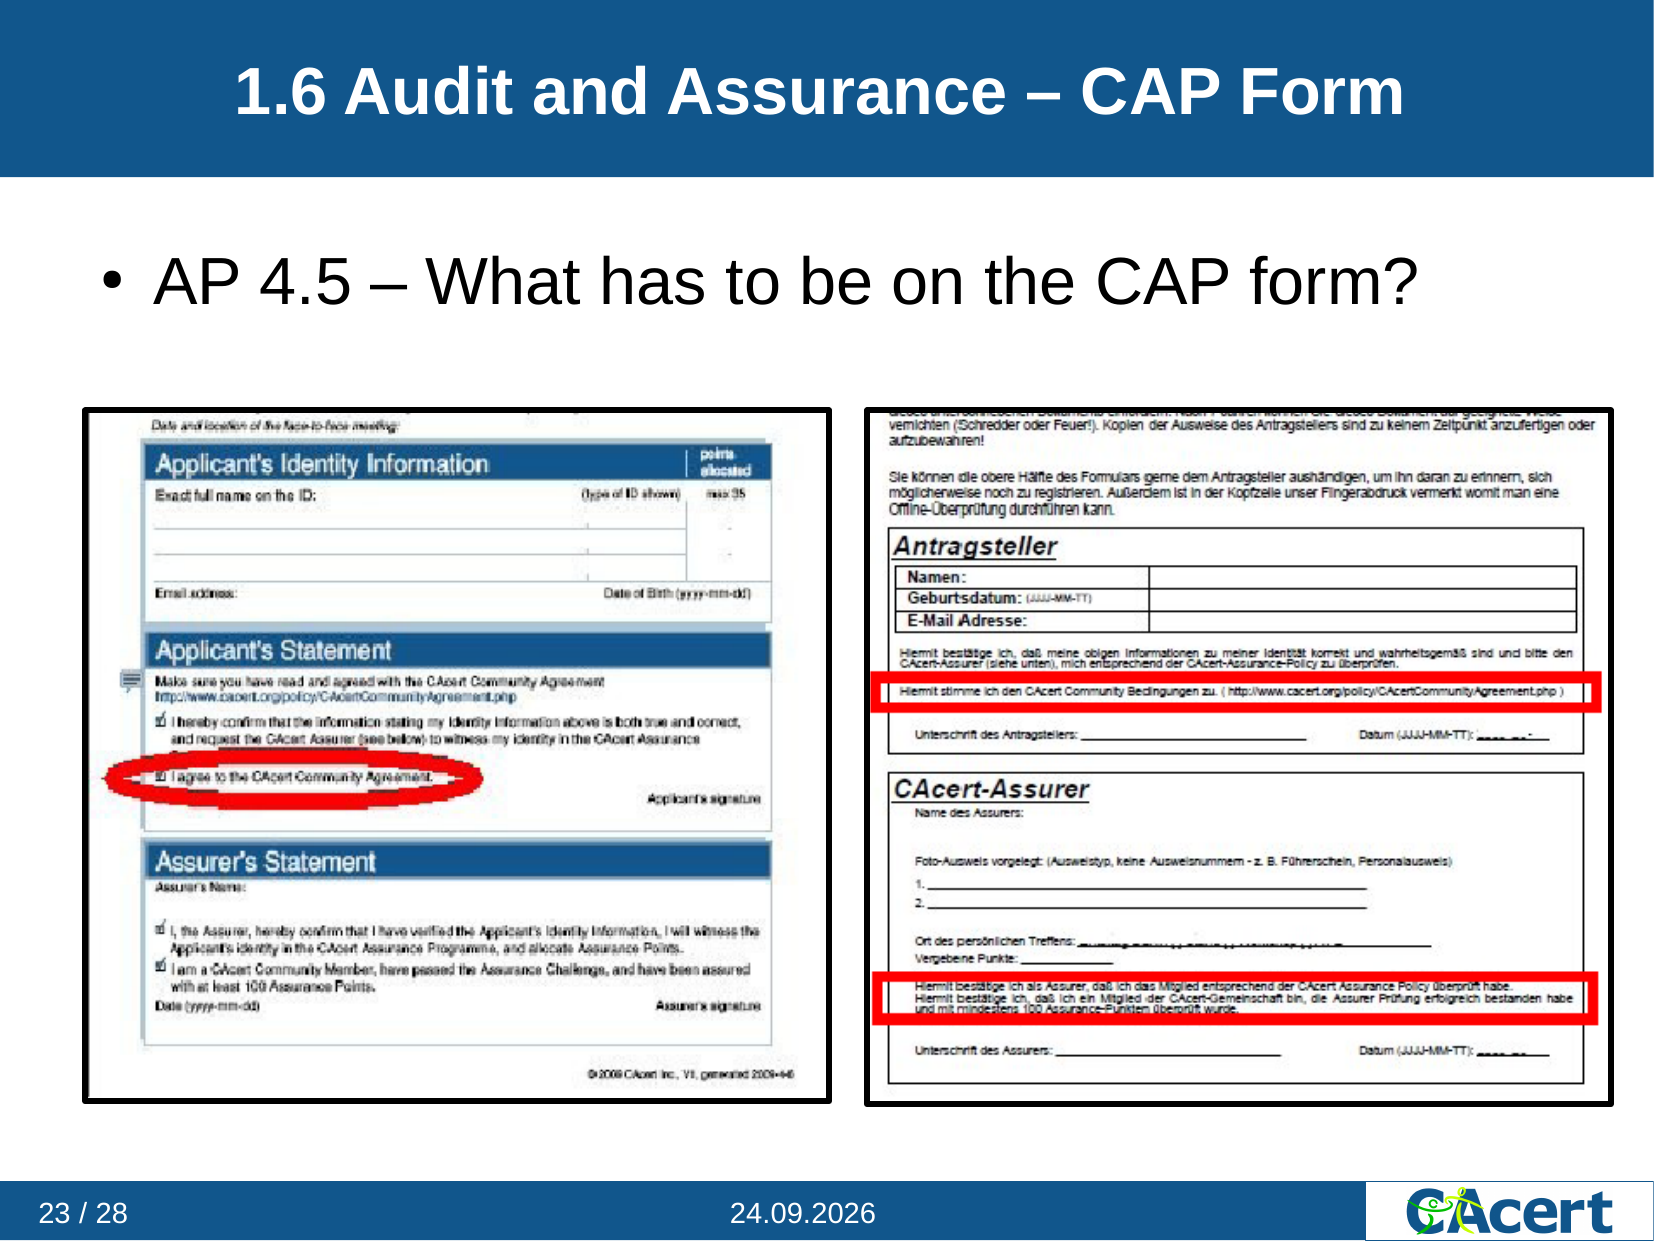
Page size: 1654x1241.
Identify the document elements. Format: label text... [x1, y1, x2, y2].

list AP 4.5 – What has to be on the CAP form? [82, 206, 1625, 1065]
picture [869, 413, 1609, 1102]
picture [1406, 1186, 1613, 1235]
title 1.6 Audit and Assurance – CAP Form [76, 17, 1565, 166]
picture [88, 413, 827, 1099]
